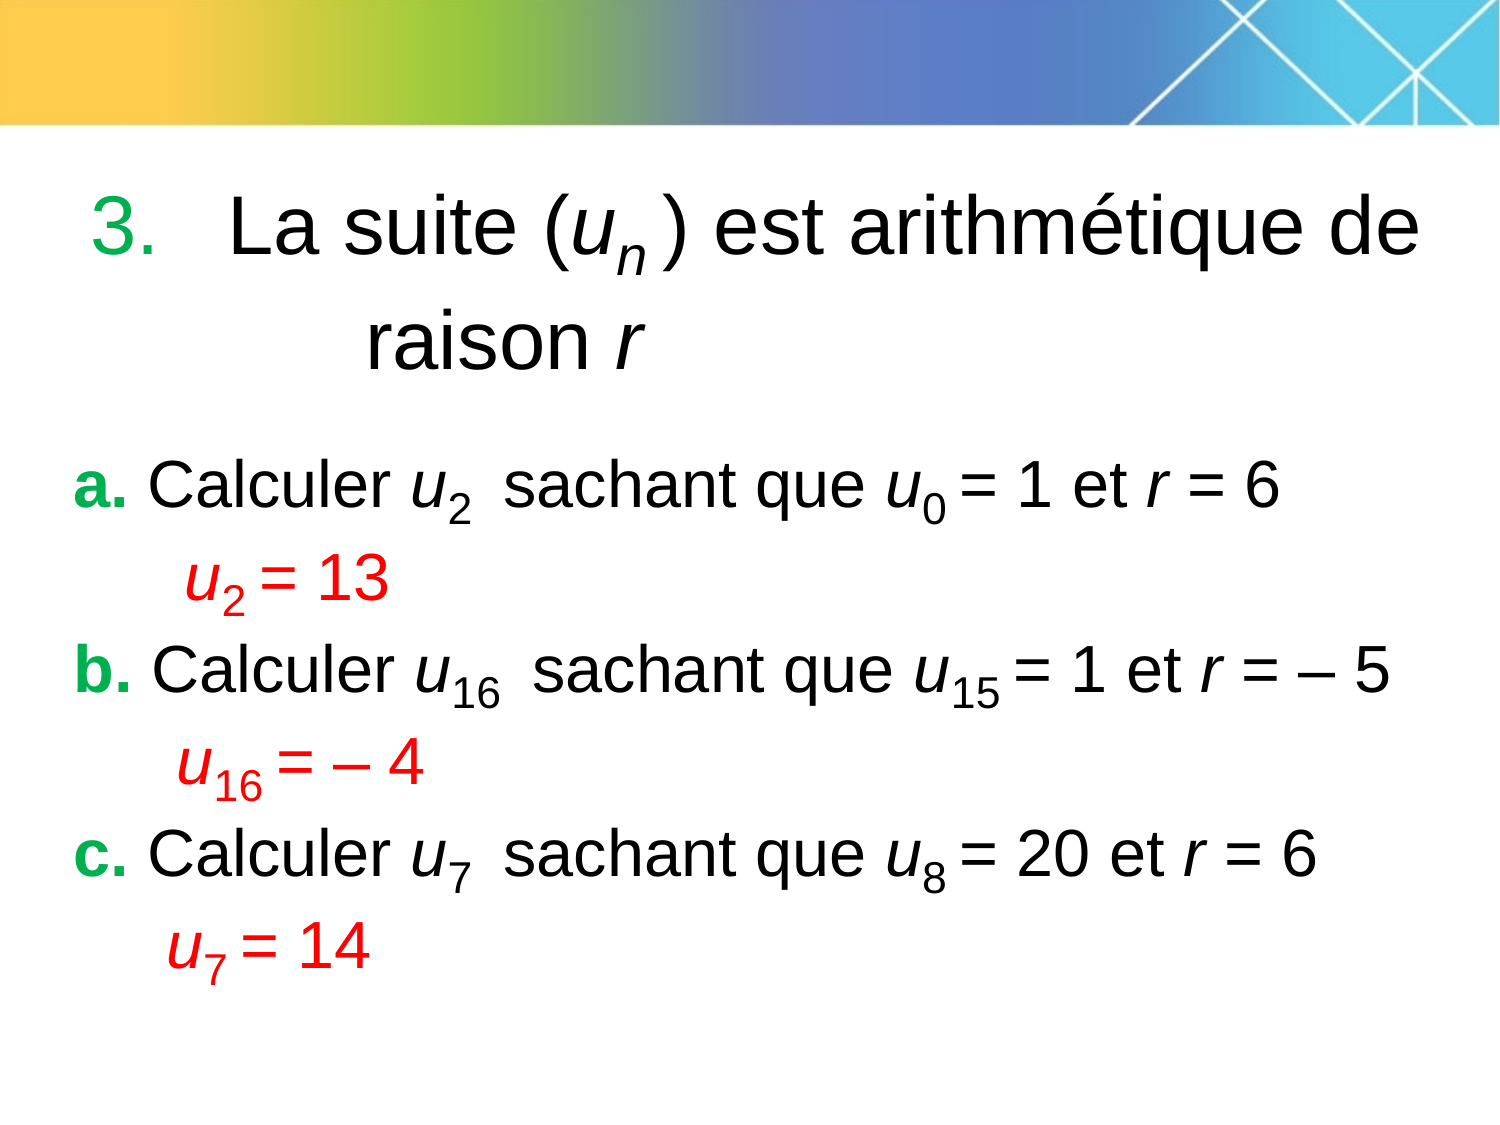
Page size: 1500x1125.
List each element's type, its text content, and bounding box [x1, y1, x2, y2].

text_box La suite (un ) est arithmétique de raison r [75, 164, 1500, 338]
text_box a. Calculer u2 sachant que u0 = 1 et r = 6 u2 = 13 b. Calculer u16 sachant que u15 = 1 et r = – 5 u16 = – 4 c. Calculer u7 sachant que u8 = 20 et r = 6 u7 = 14 [58, 433, 1442, 1082]
picture [0, 0, 1500, 127]
